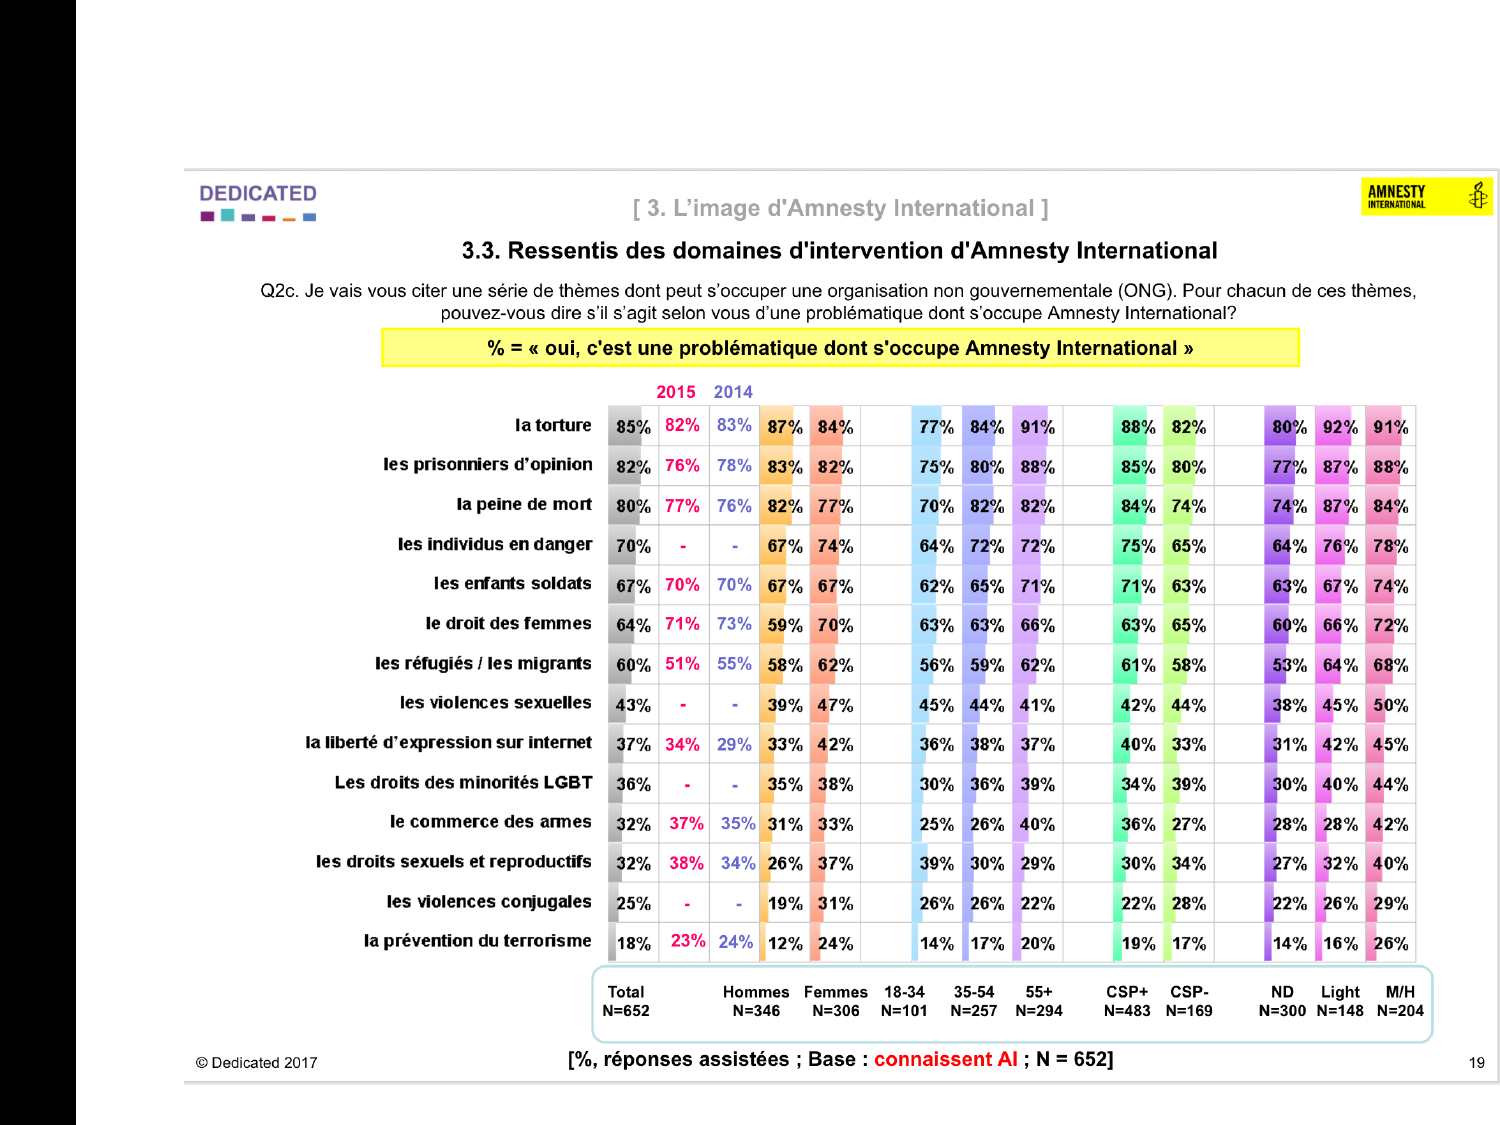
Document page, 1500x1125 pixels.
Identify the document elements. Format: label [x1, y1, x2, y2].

picture [184, 168, 1500, 1085]
text_box [0, 0, 75, 1125]
